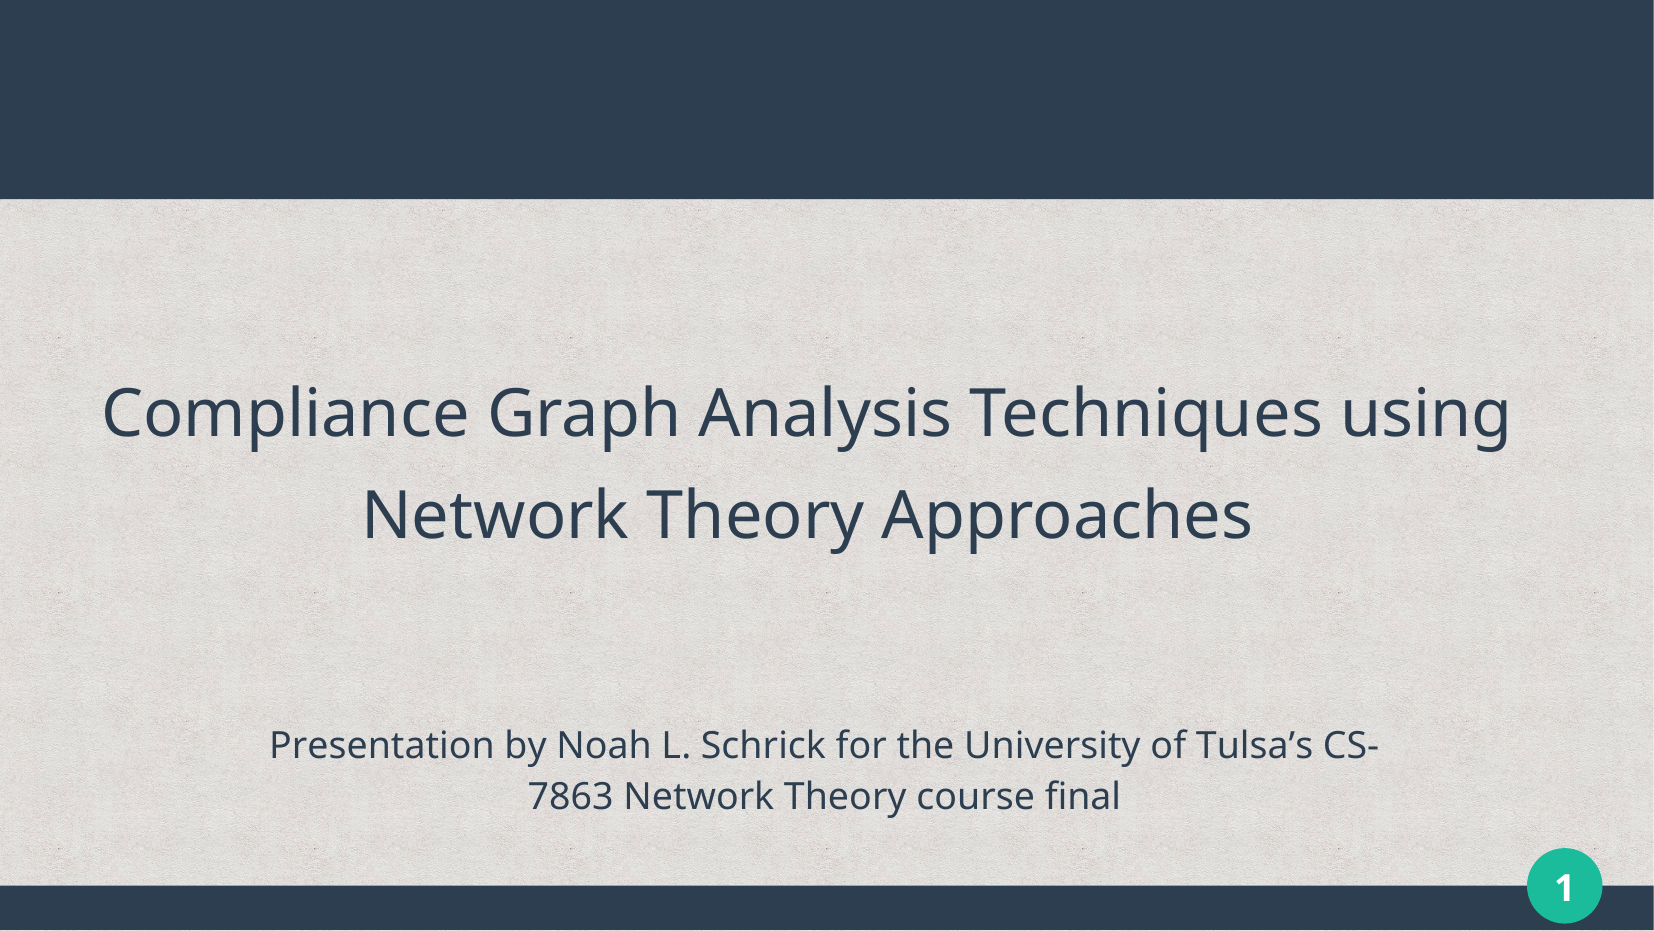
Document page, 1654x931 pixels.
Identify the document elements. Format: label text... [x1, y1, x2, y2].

subtitle Compliance Graph Analysis Techniques using Network Theory Approaches [40, 225, 1576, 676]
text_box Presentation by Noah L. Schrick for the University of Tulsa’s CS-7863 Network Theory course final [224, 708, 1426, 826]
picture [0, 200, 1654, 885]
